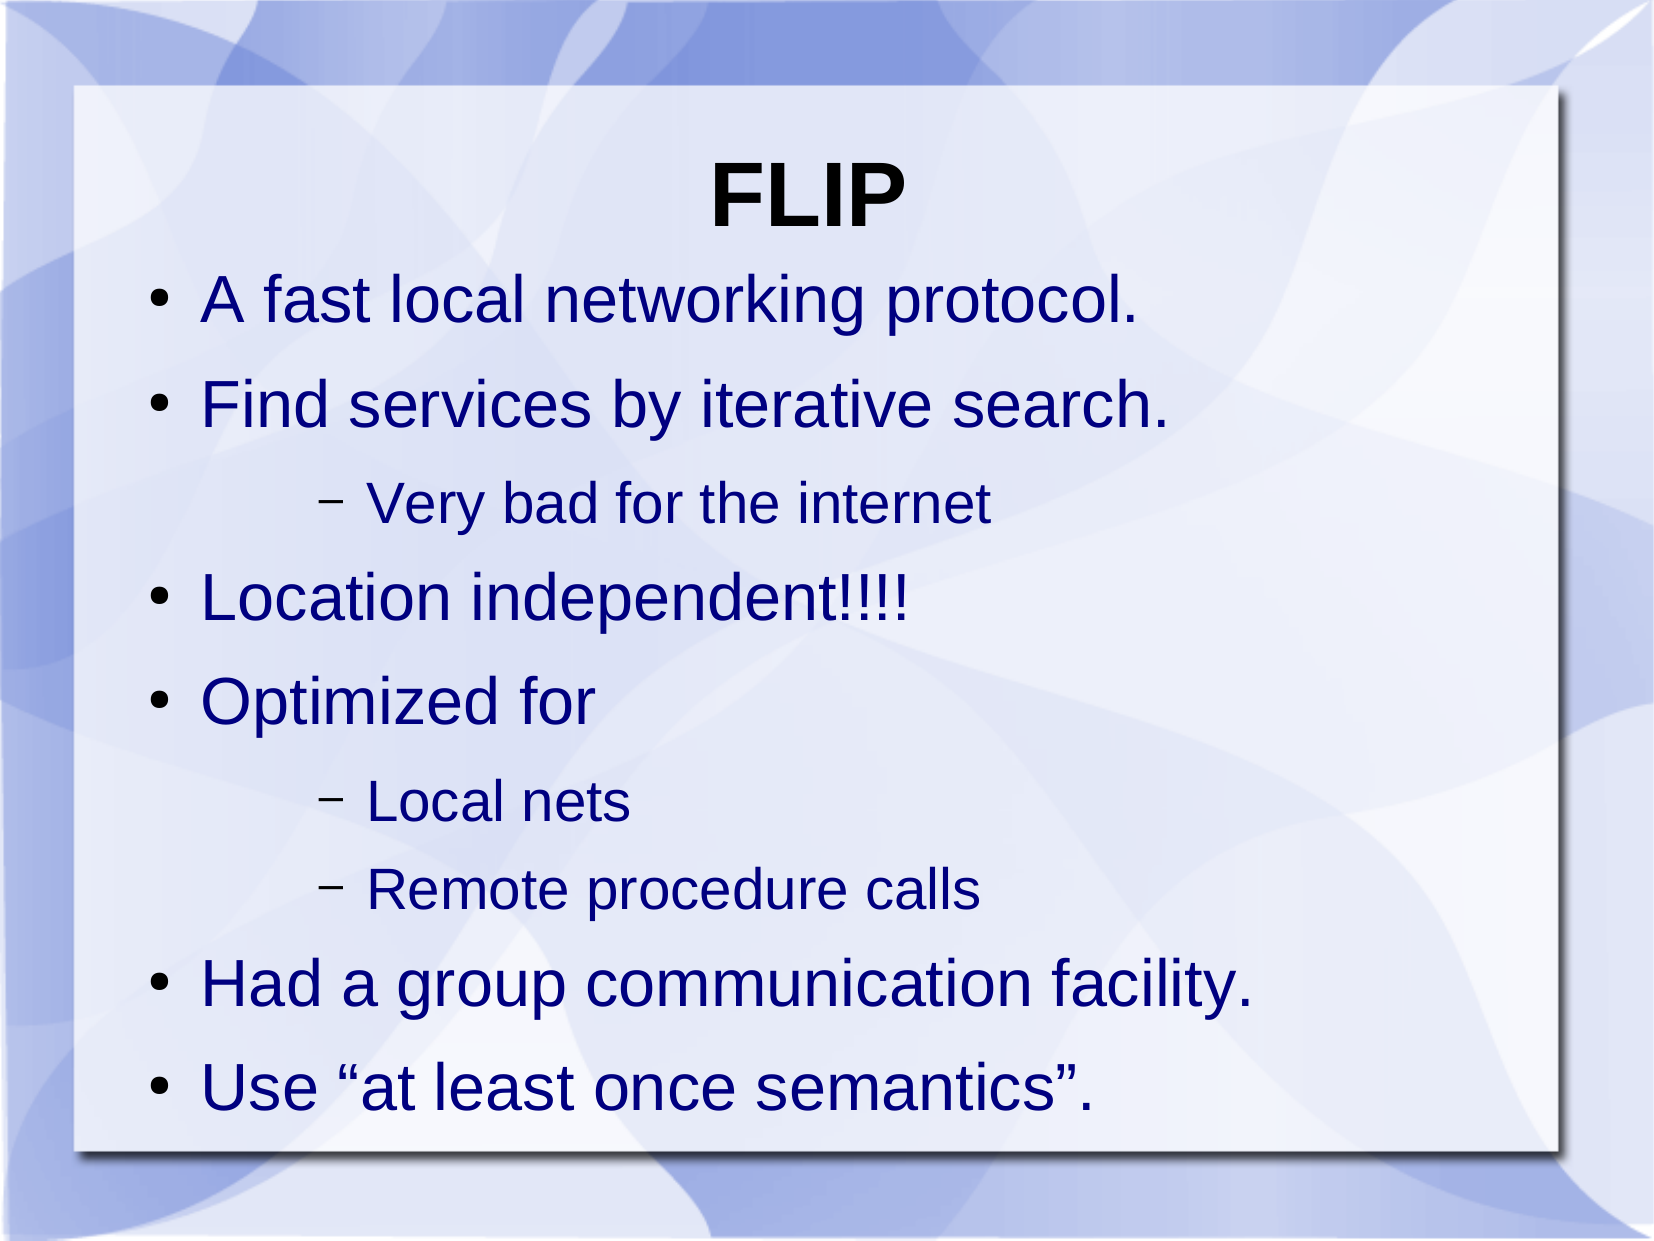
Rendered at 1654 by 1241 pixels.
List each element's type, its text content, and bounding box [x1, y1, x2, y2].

picture [0, 0, 1654, 1241]
title FLIP [82, 98, 1536, 291]
list A fast local networking protocol. Find services by iterative search. Very bad for the internet Location independent!!!! Optimized for Local nets Remote procedure calls Had a group communication facility. Use “at least once semantics”. [129, 262, 1489, 1217]
